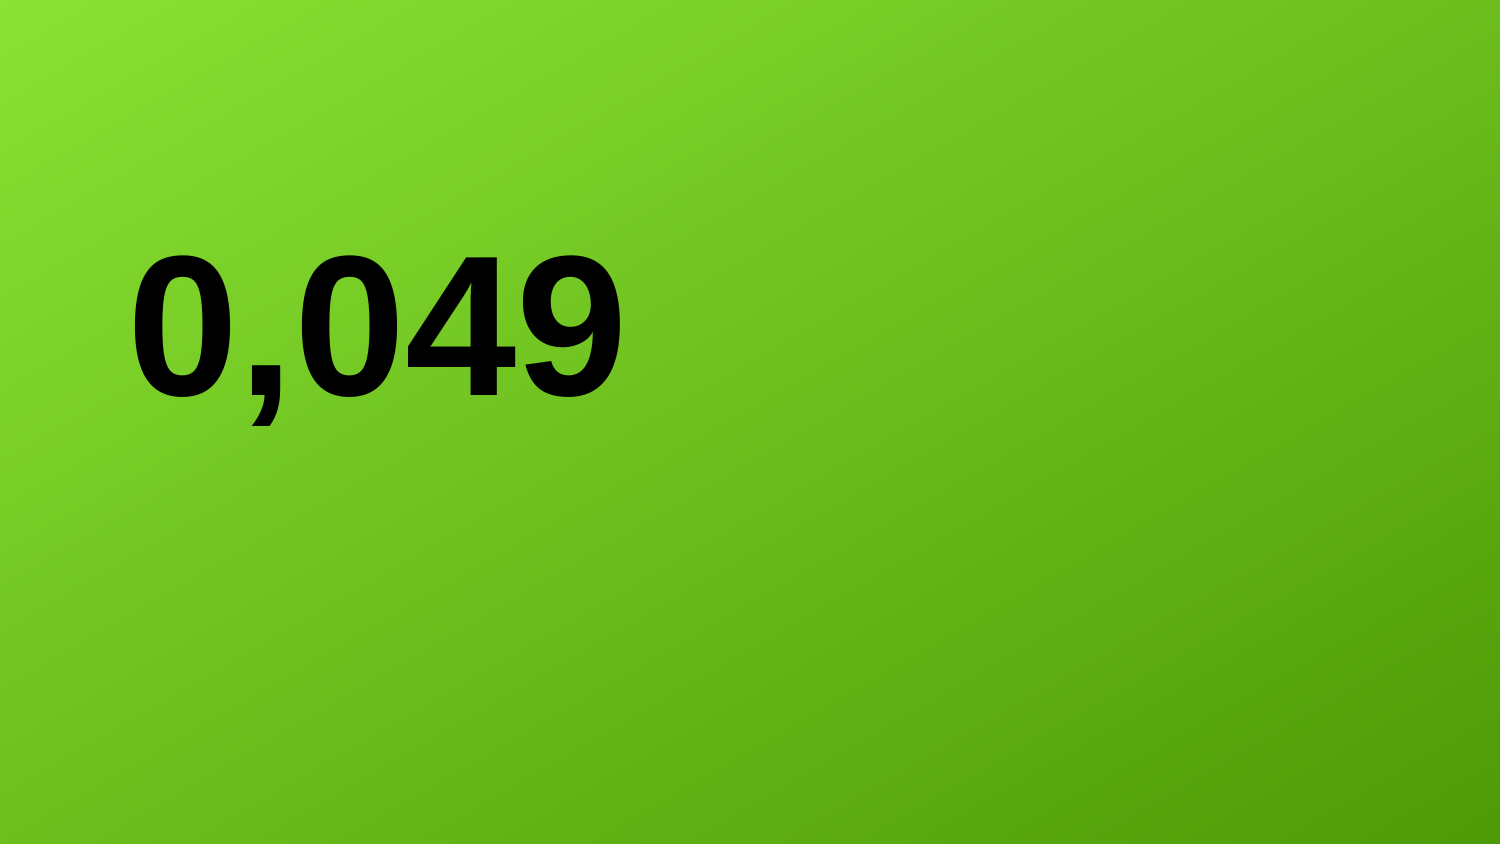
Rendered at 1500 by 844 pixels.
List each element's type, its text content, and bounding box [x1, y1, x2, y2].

title 0,049 [112, 259, 1388, 450]
